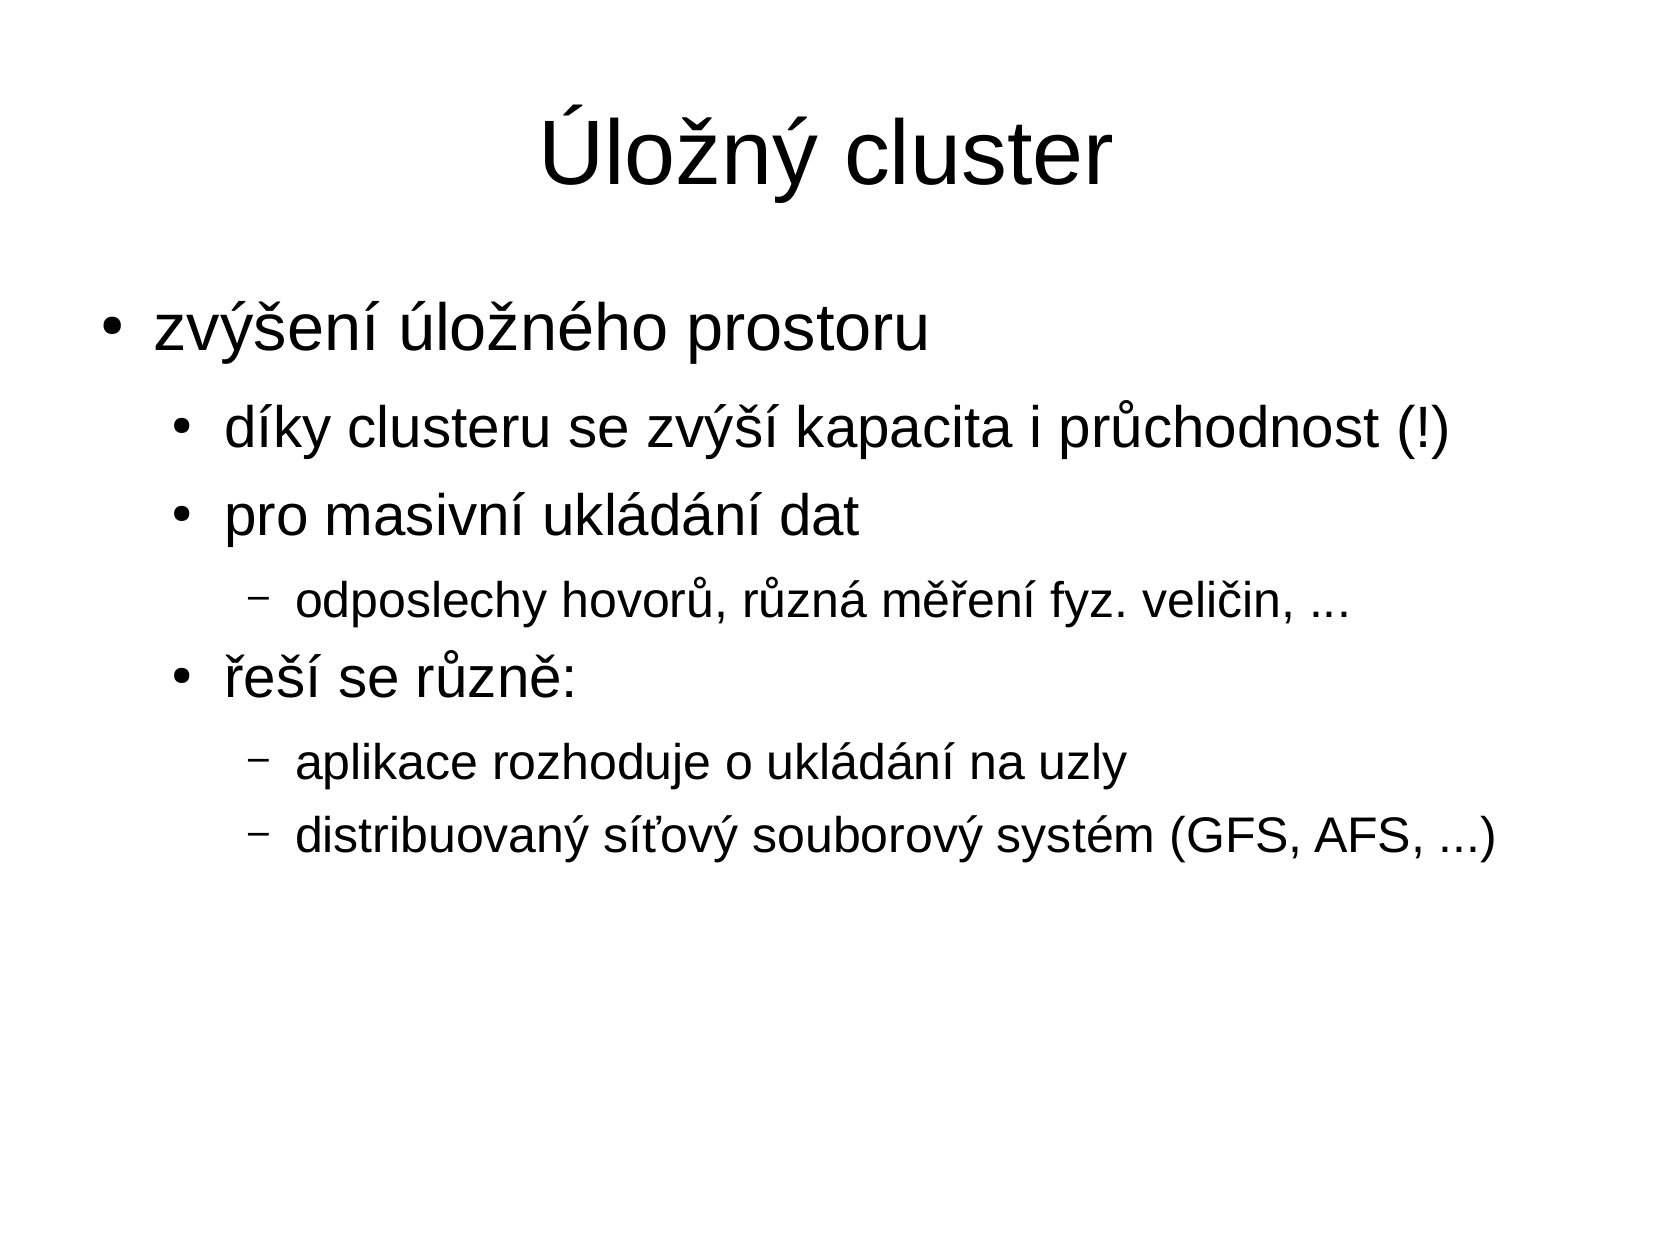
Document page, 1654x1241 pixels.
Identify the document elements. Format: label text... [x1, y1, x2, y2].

title Úložný cluster [82, 56, 1571, 250]
list zvýšení úložného prostoru díky clusteru se zvýší kapacita i průchodnost (!) pro masivní ukládání dat odposlechy hovorů, různá měření fyz. veličin, ... řeší se různě: aplikace rozhoduje o ukládání na uzly distribuovaný síťový souborový systém (GFS, AFS, ...) [82, 290, 1571, 1094]
